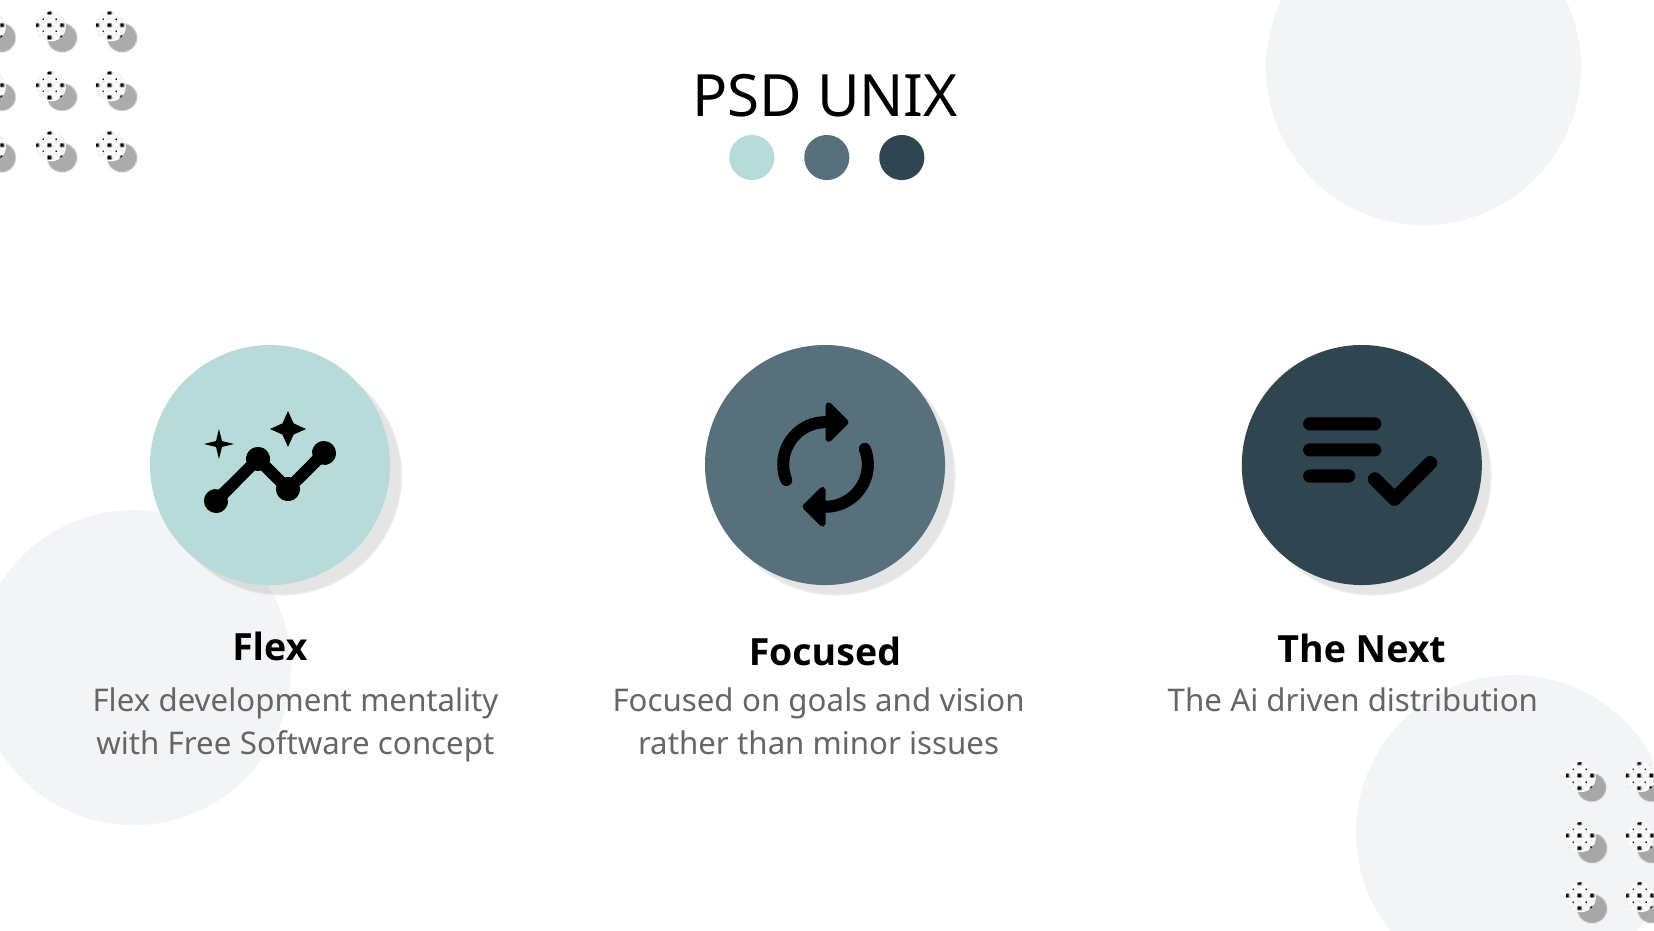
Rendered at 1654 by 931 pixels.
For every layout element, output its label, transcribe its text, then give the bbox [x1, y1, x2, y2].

picture [95, 71, 126, 102]
picture [1625, 762, 1654, 793]
text_box [150, 345, 391, 586]
text_box PSD UNIX [420, 46, 1231, 132]
picture [1286, 375, 1450, 538]
text_box Focused on goals and vision rather than minor issues [590, 670, 1047, 931]
picture [750, 388, 902, 541]
picture [35, 71, 66, 102]
picture [195, 390, 346, 541]
text_box [804, 135, 850, 181]
picture [95, 11, 126, 42]
text_box Focused [720, 618, 931, 670]
picture [1585, 762, 1596, 792]
picture [35, 11, 66, 42]
picture [1625, 882, 1654, 913]
picture [0, 14, 6, 39]
text_box [1241, 345, 1482, 586]
text_box [879, 135, 925, 181]
picture [0, 74, 6, 99]
text_box Flex development mentality with Free Software concept [60, 670, 532, 931]
picture [1585, 822, 1596, 852]
text_box The Next [1256, 615, 1467, 670]
text_box The Ai driven distribution [1122, 670, 1585, 931]
picture [0, 134, 7, 159]
text_box Flex [165, 612, 376, 670]
picture [1585, 882, 1596, 912]
picture [1625, 822, 1654, 853]
text_box [729, 135, 775, 181]
picture [95, 131, 127, 162]
picture [35, 131, 67, 162]
text_box [705, 345, 946, 586]
